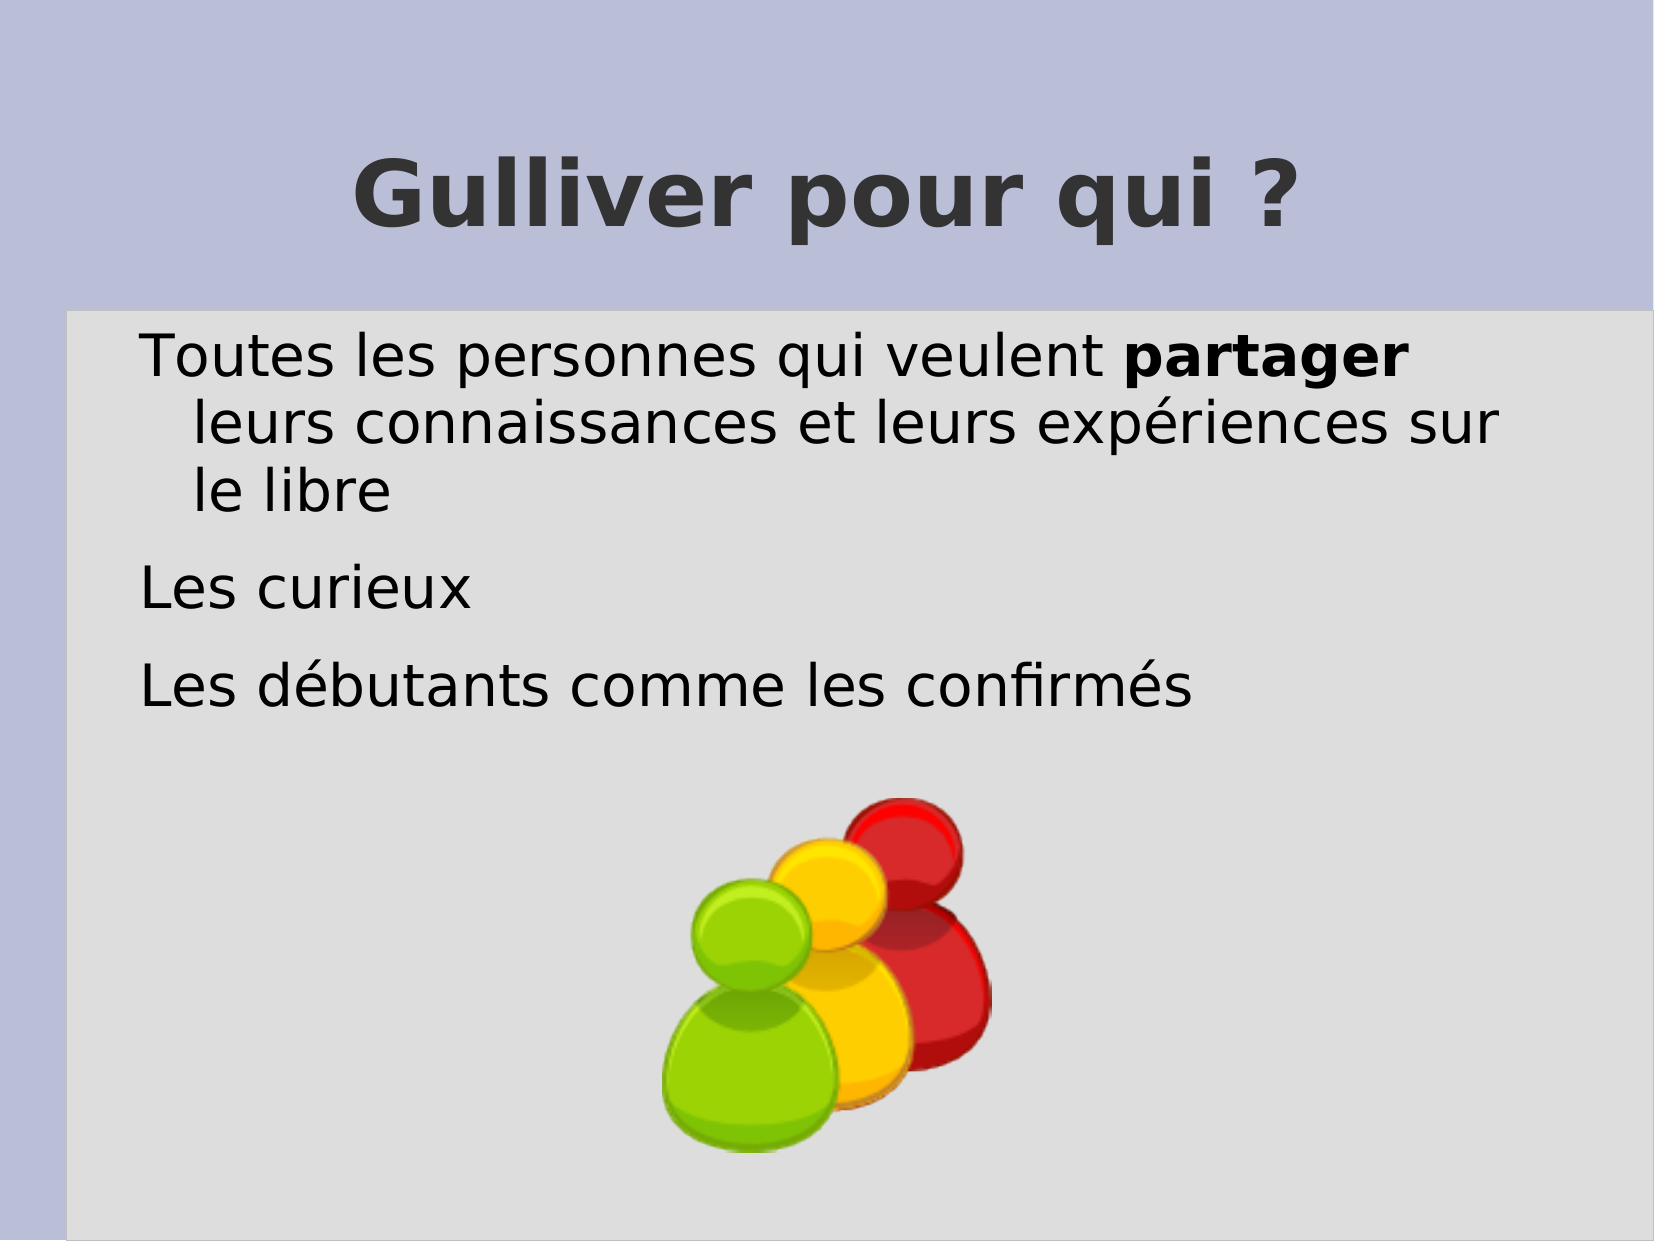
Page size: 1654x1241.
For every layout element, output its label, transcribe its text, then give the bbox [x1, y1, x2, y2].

title Gulliver pour qui ? [121, 91, 1534, 299]
picture [662, 798, 992, 1153]
list Toutes les personnes qui veulent partager leurs connaissances et leurs expériences sur le libre Les curieux Les débutants comme les confirmés [121, 322, 1561, 1132]
